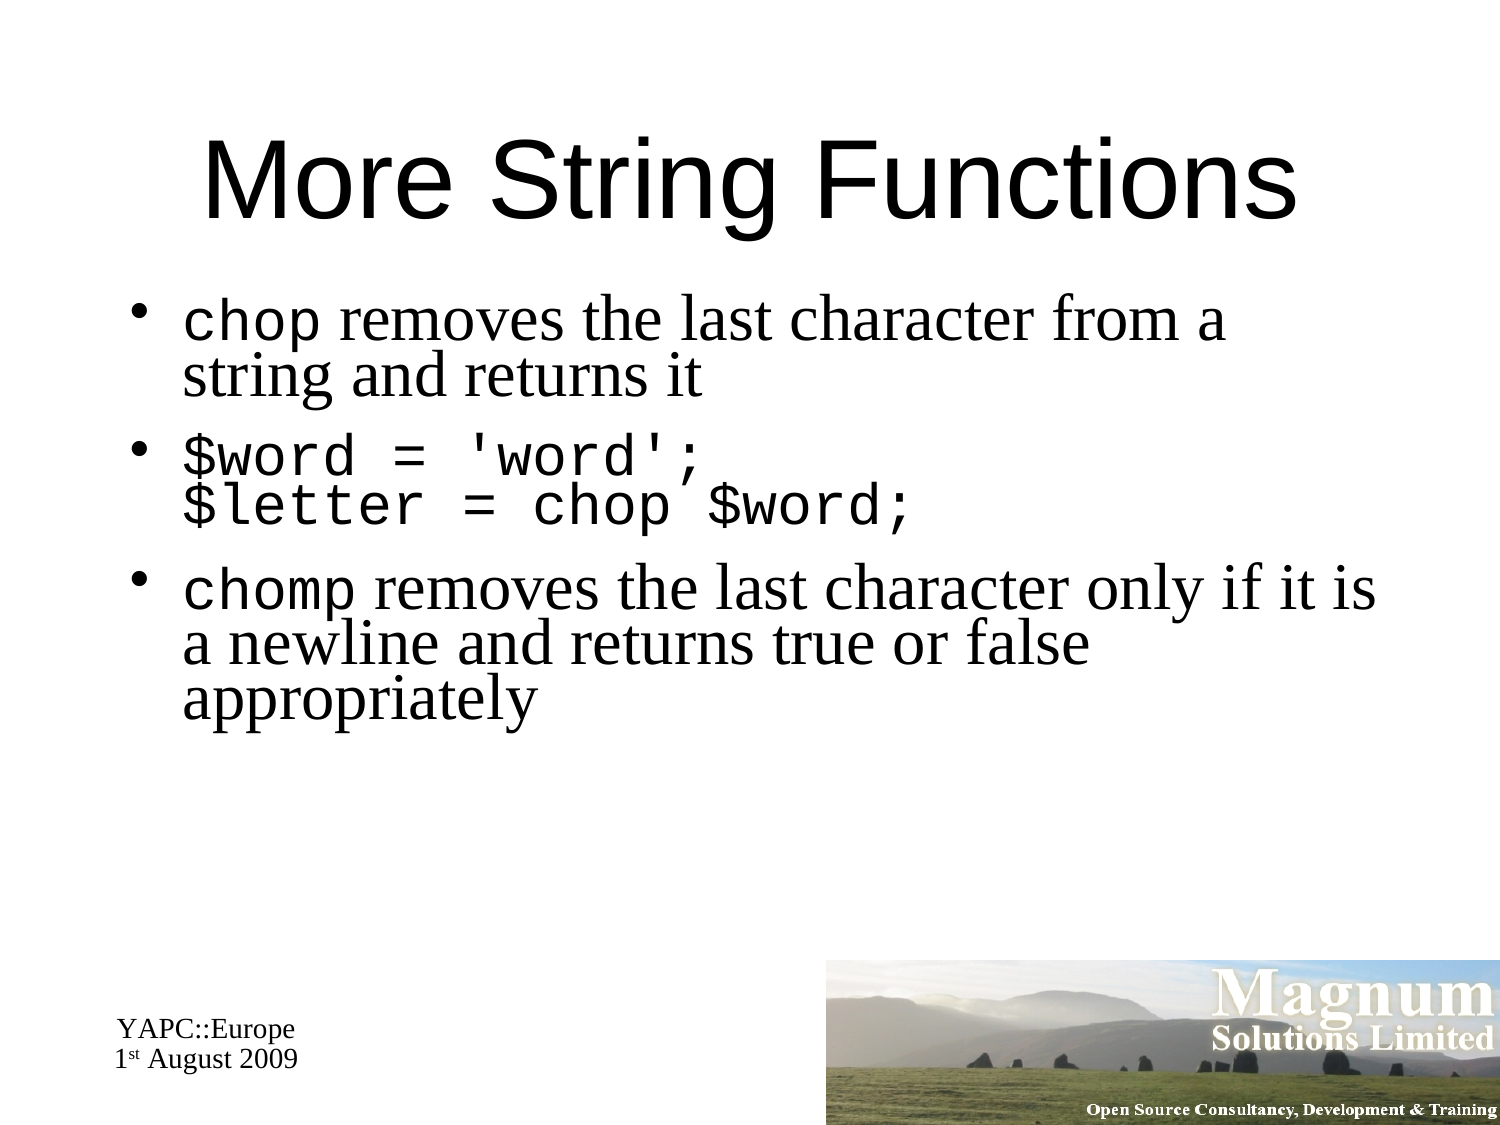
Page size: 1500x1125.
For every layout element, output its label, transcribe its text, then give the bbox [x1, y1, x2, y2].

picture [826, 960, 1500, 1125]
list chop removes the last character from a string and returns it $word = 'word'; $letter = chop $word; chomp removes the last character only if it is a newline and returns true or false appropriately [112, 295, 1388, 751]
title More String Functions [112, 62, 1388, 250]
